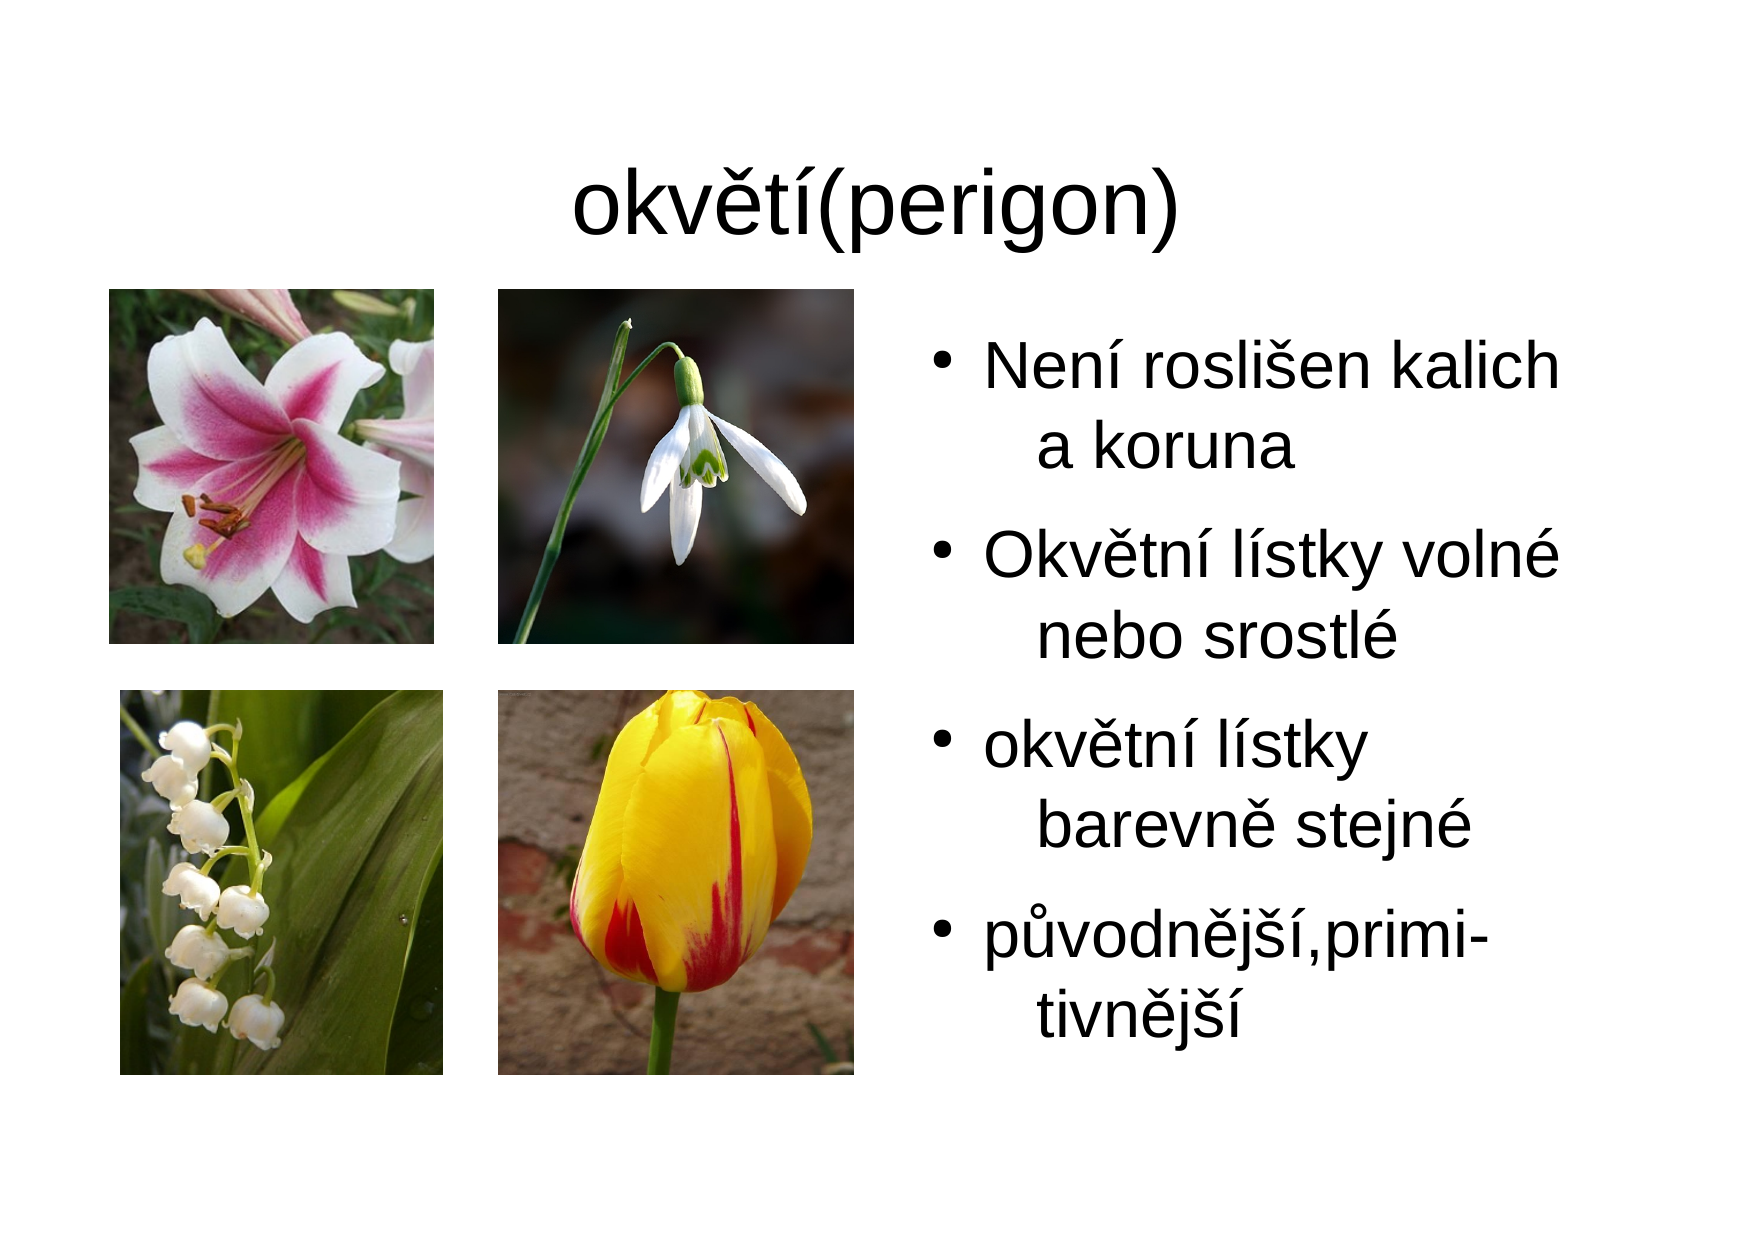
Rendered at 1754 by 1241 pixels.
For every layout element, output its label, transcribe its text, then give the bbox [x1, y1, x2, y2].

picture [109, 289, 434, 644]
list Není roslišen kalich a koruna Okvětní lístky volné nebo srostlé okvětní lístky barevně stejné původnější,primi-tivnější [895, 321, 1614, 1063]
picture [498, 289, 854, 644]
picture [120, 690, 443, 1075]
title okvětí(perigon) [140, 103, 1614, 292]
picture [498, 690, 854, 1075]
